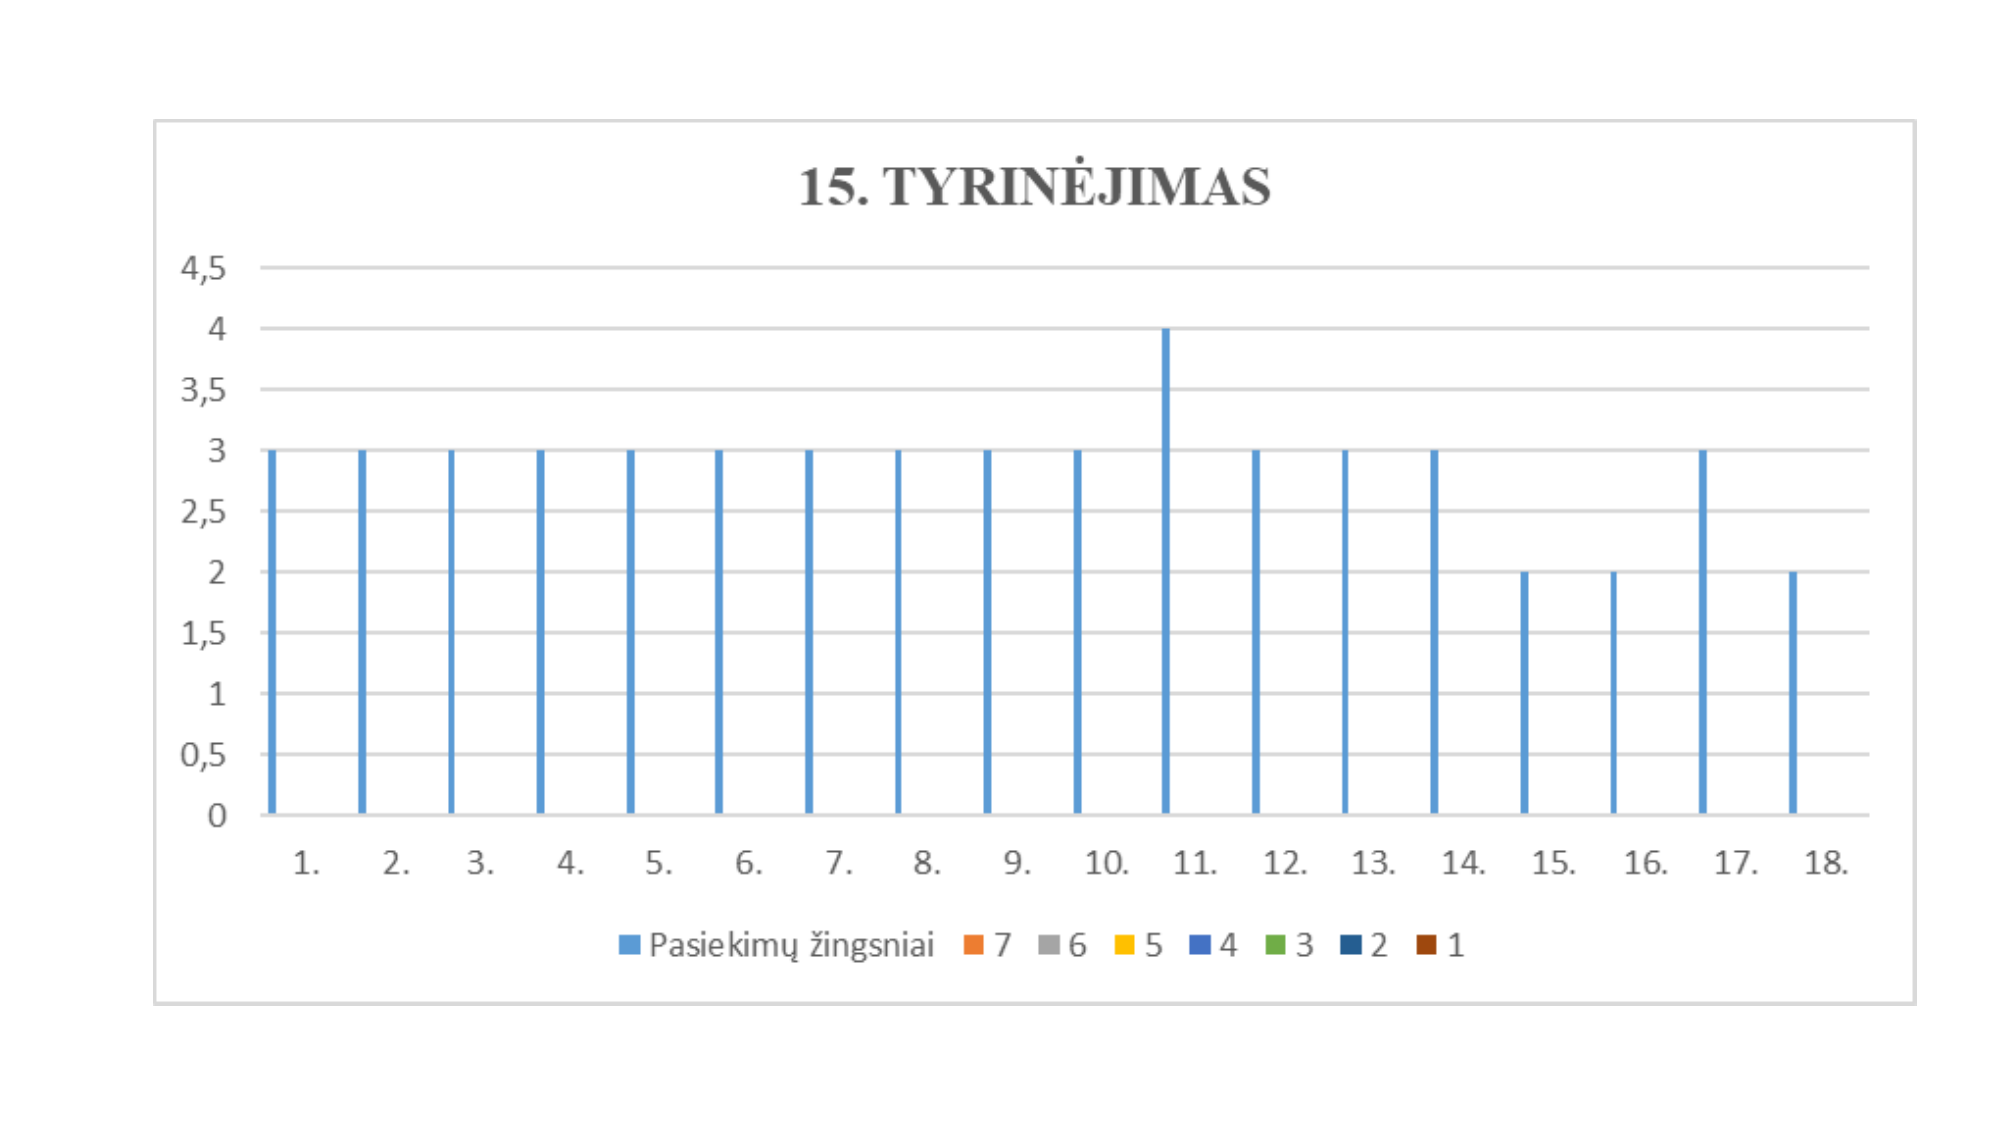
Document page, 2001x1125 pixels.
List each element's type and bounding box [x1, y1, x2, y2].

picture [153, 119, 1917, 1006]
